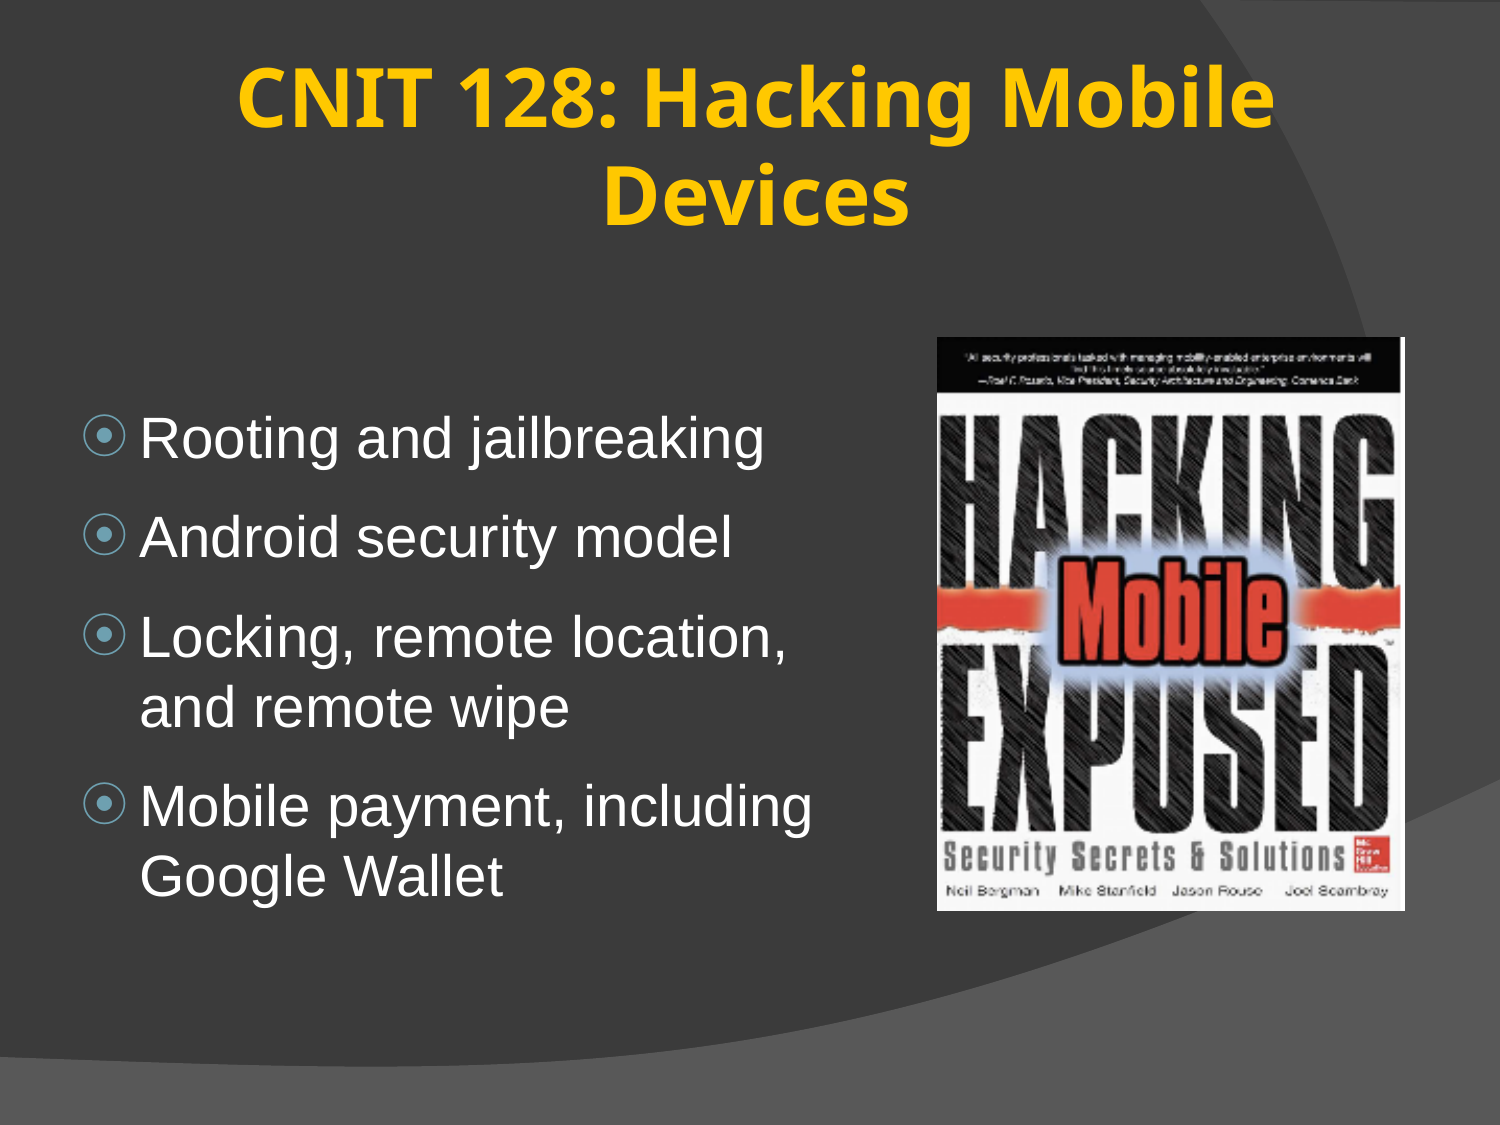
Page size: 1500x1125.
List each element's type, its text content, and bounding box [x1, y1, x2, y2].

list Rooting and jailbreaking Android security model Locking, remote location, and remote wipe Mobile payment, including Google Wallet [75, 399, 900, 975]
picture [937, 337, 1405, 911]
title CNIT 128: Hacking Mobile Devices [75, 45, 1438, 233]
